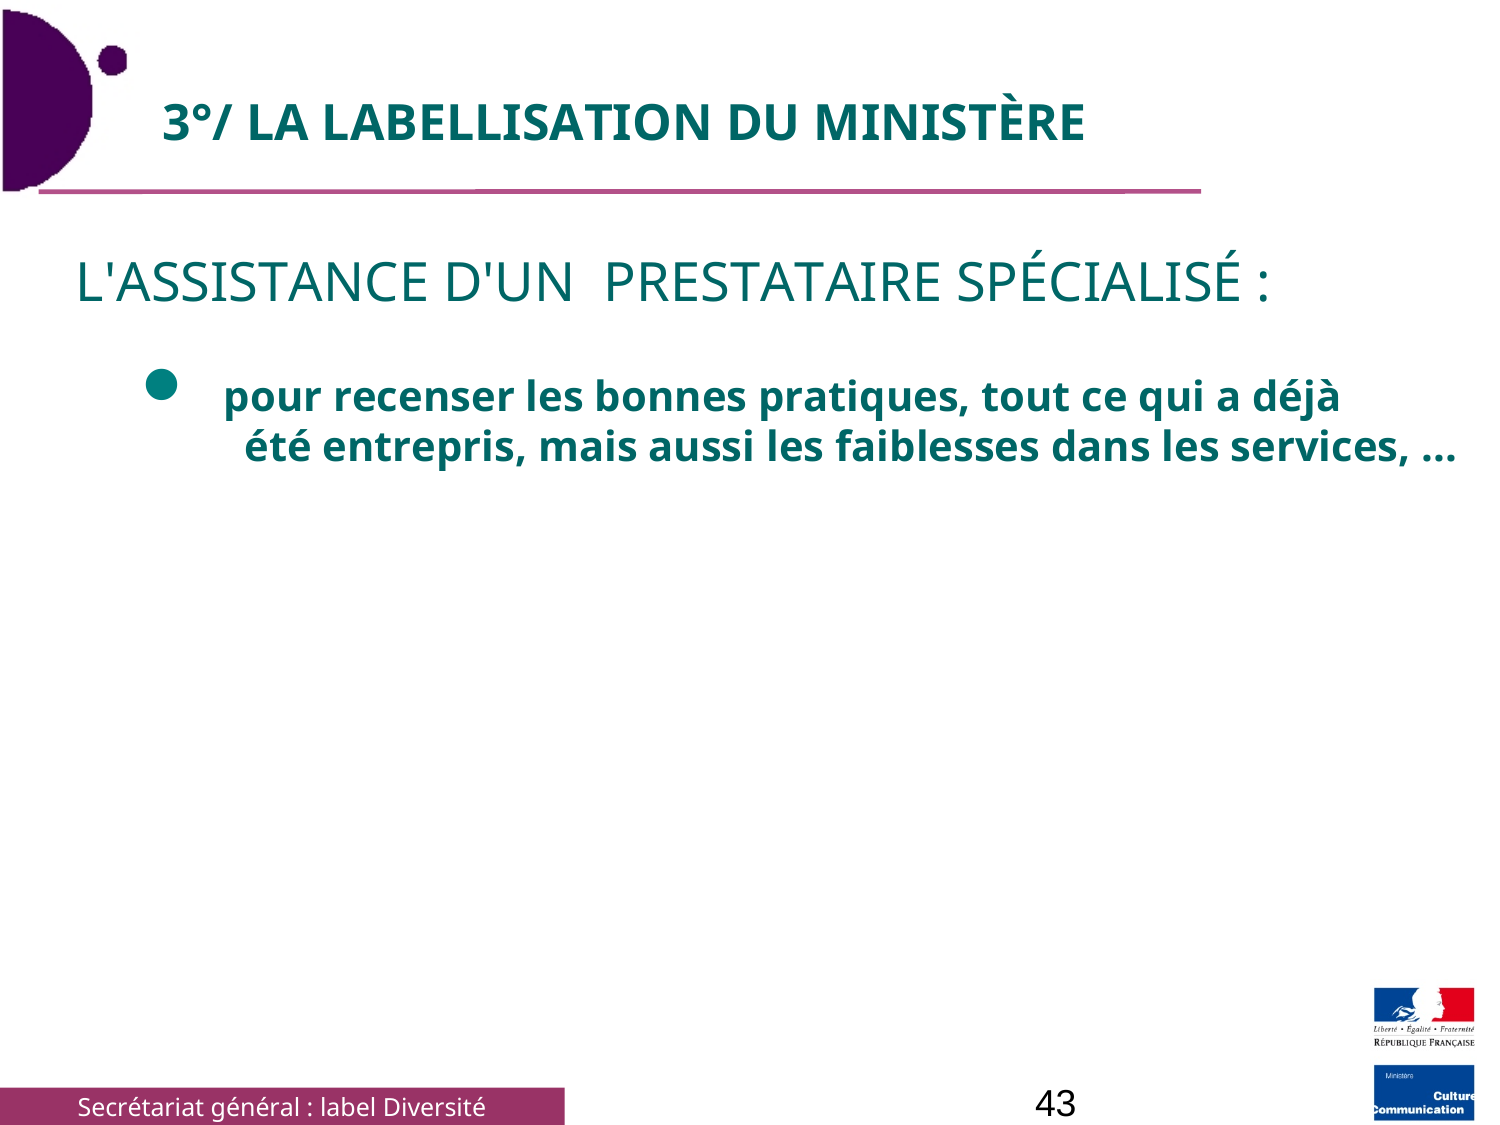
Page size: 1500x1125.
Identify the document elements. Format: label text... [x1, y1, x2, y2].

text_box 3°/ LA LABELLISATION DU MINISTÈRE [147, 81, 1418, 160]
text_box <numéro> [1020, 1071, 1370, 1125]
picture [0, 0, 149, 204]
text_box pour recenser les bonnes pratiques, tout ce qui a déjà été entrepris, mais aussi les faiblesses dans les services, ... [126, 351, 1477, 529]
picture [1370, 979, 1477, 1125]
text_box L'ASSISTANCE D'UN PRESTATAIRE SPÉCIALISÉ : [60, 242, 1329, 343]
